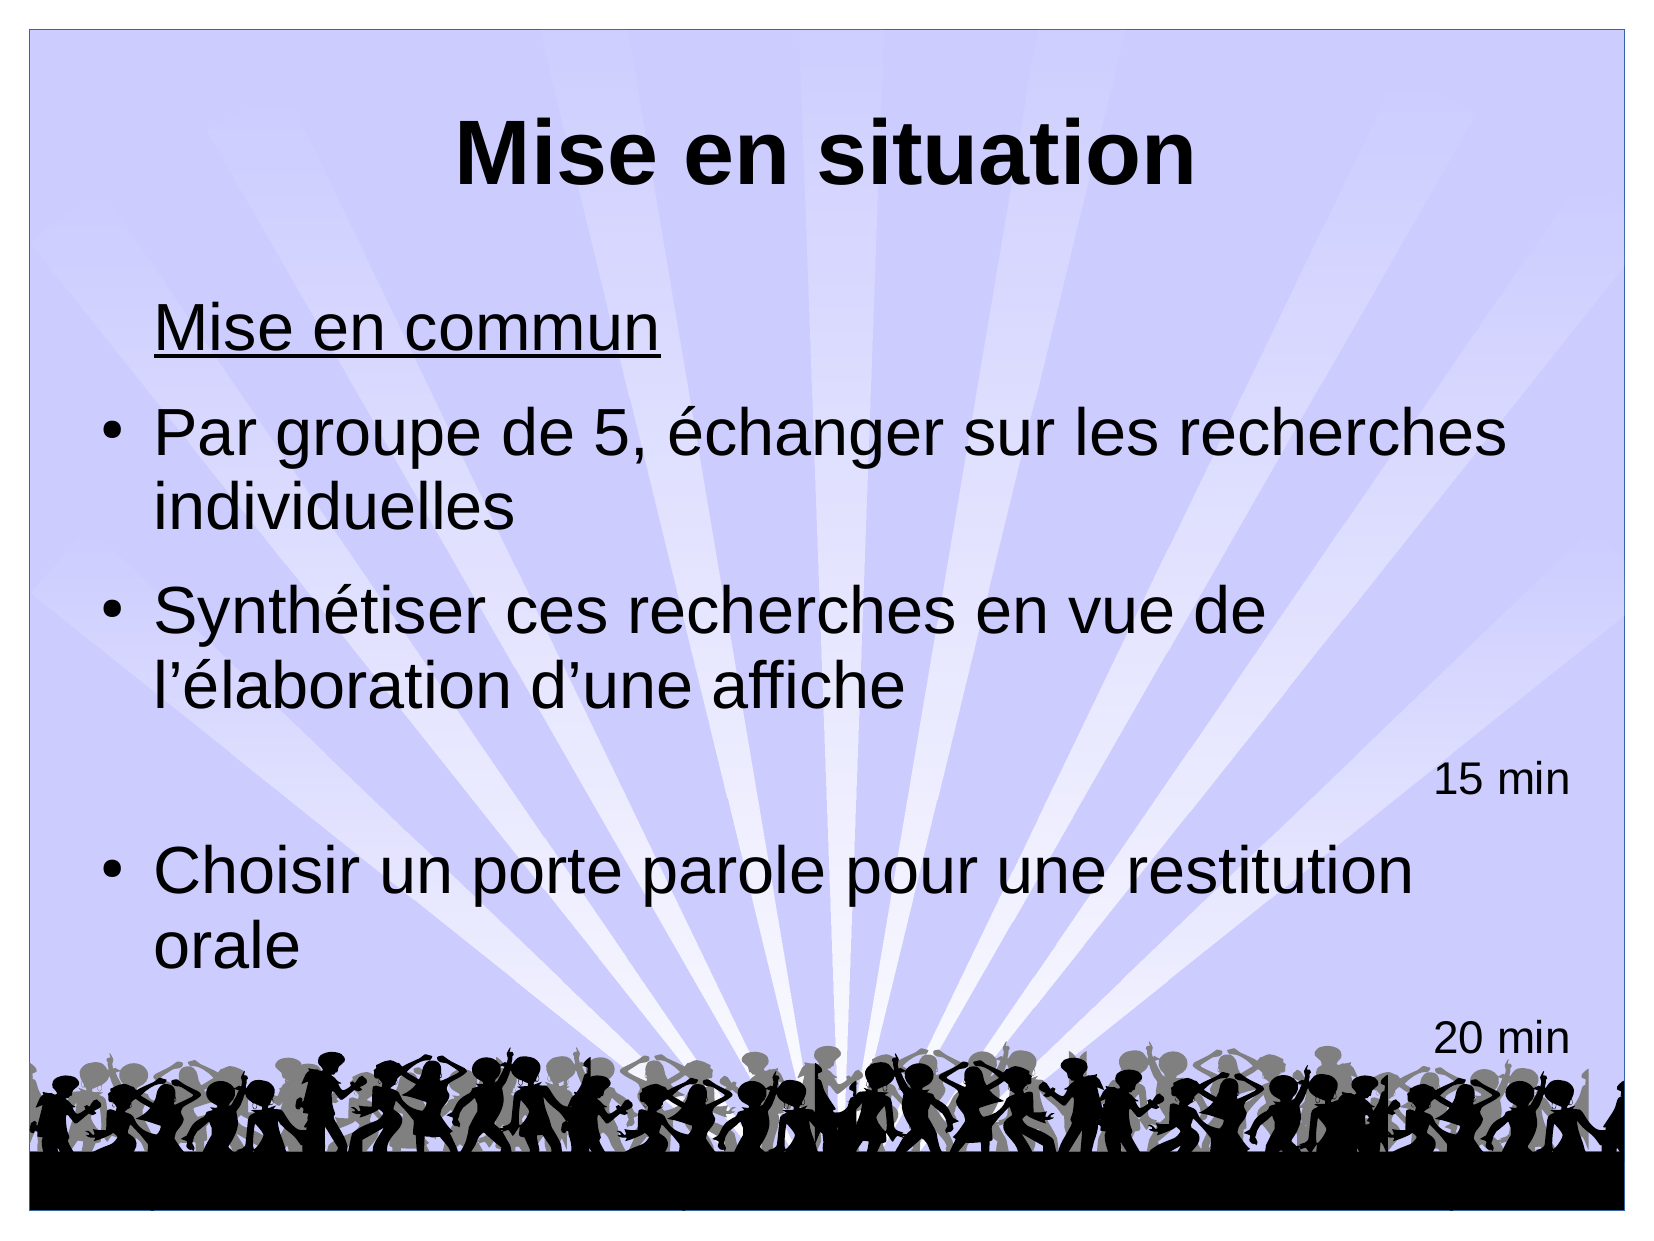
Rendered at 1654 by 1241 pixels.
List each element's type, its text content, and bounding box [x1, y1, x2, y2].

title Mise en situation [82, 49, 1571, 257]
list Mise en commun Par groupe de 5, échanger sur les recherches individuelles Synthétiser ces recherches en vue de l’élaboration d’une affiche 15 min Choisir un porte parole pour une restitution orale 20 min [82, 290, 1571, 1064]
